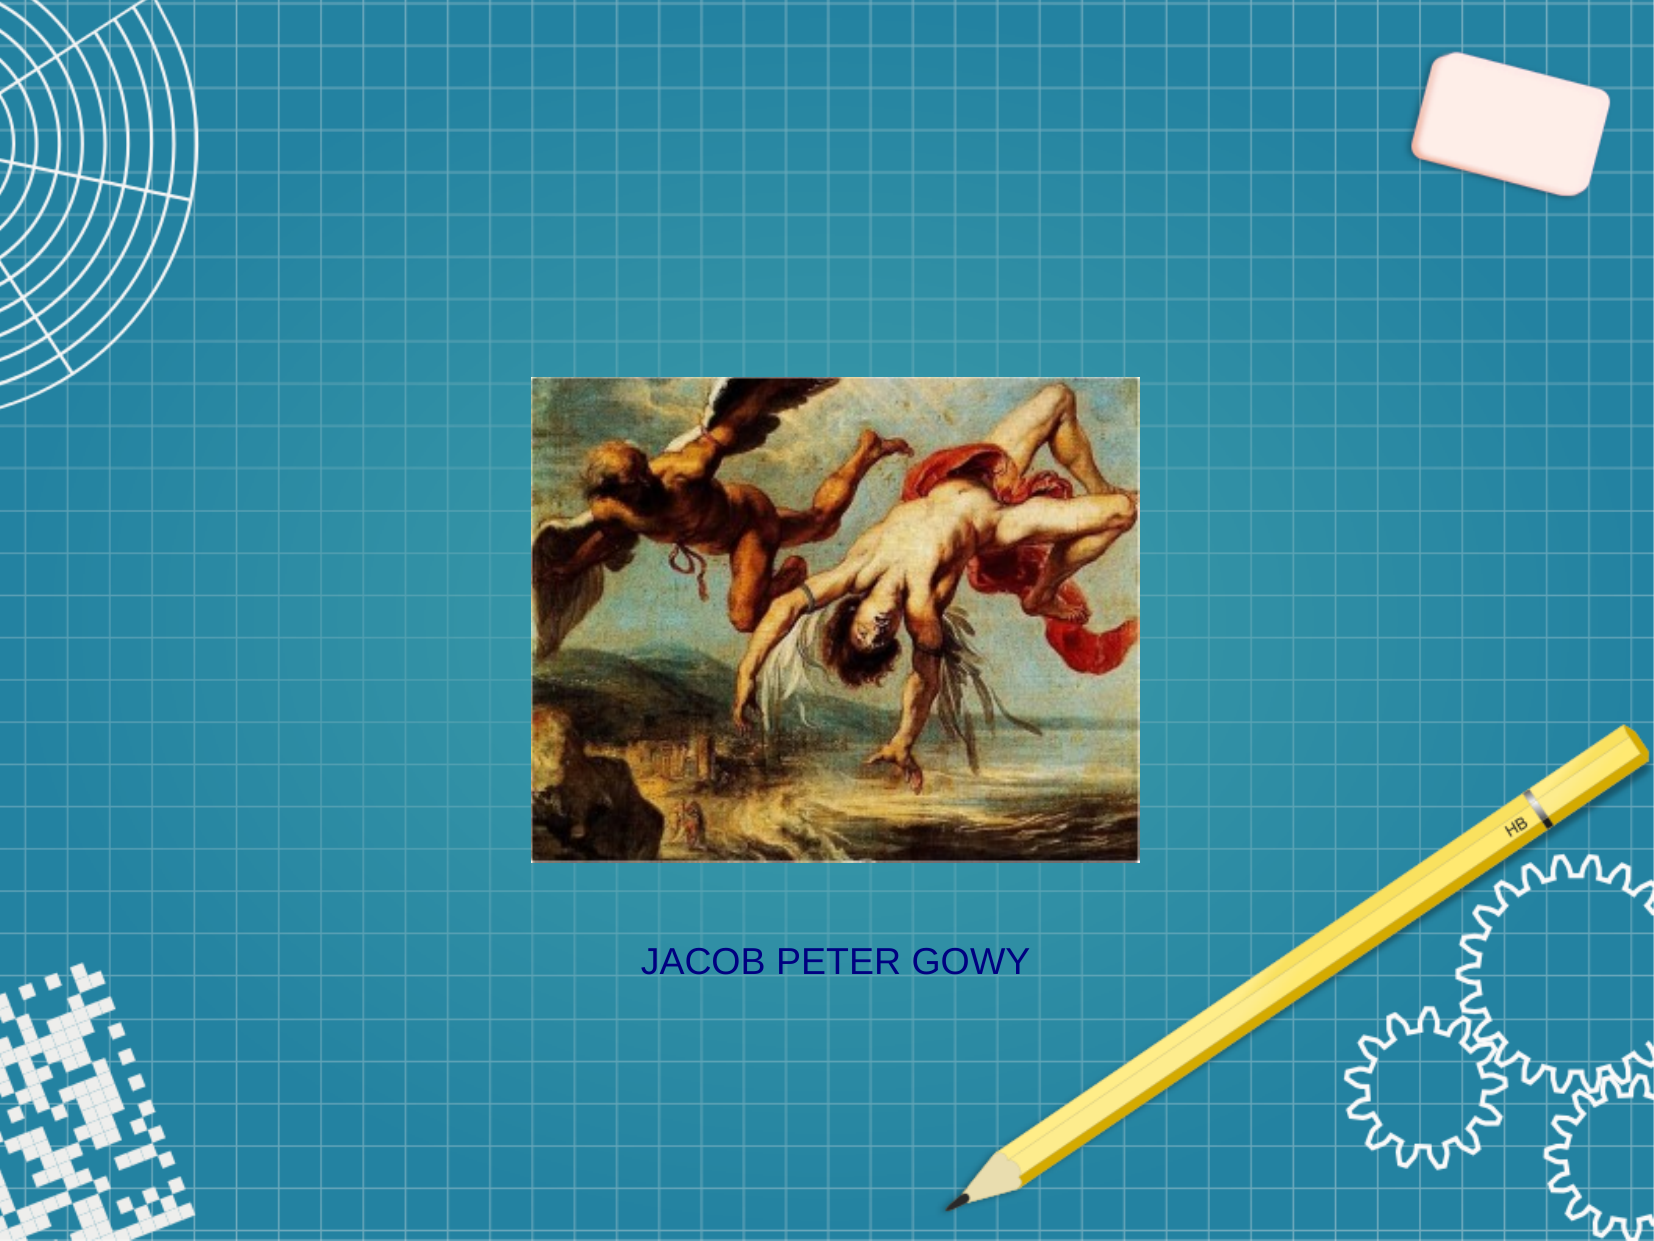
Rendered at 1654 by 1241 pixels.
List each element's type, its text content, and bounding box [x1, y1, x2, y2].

text_box JACOB PETER GOWY [625, 933, 1524, 990]
picture [0, 0, 1654, 1241]
